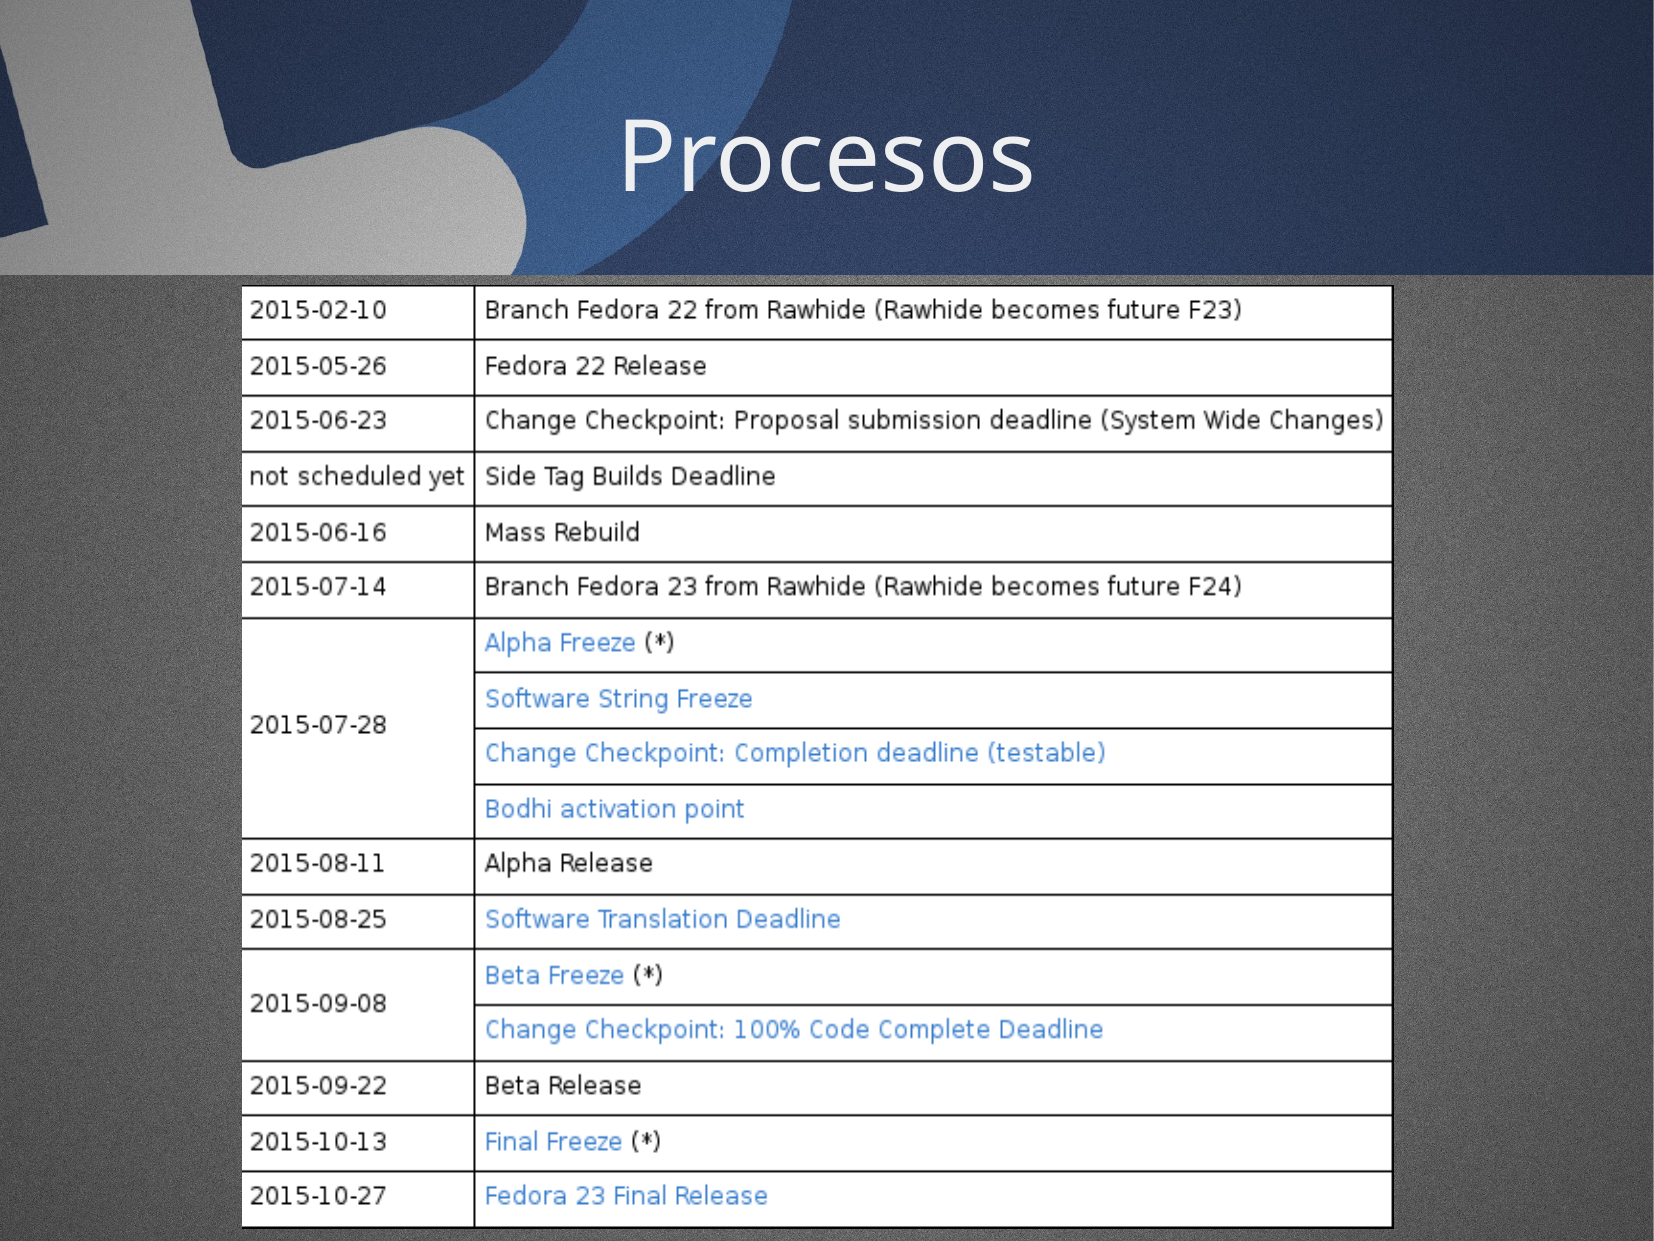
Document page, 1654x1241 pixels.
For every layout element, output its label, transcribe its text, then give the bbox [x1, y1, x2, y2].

picture [0, 0, 1654, 1241]
title Procesos [82, 49, 1571, 257]
